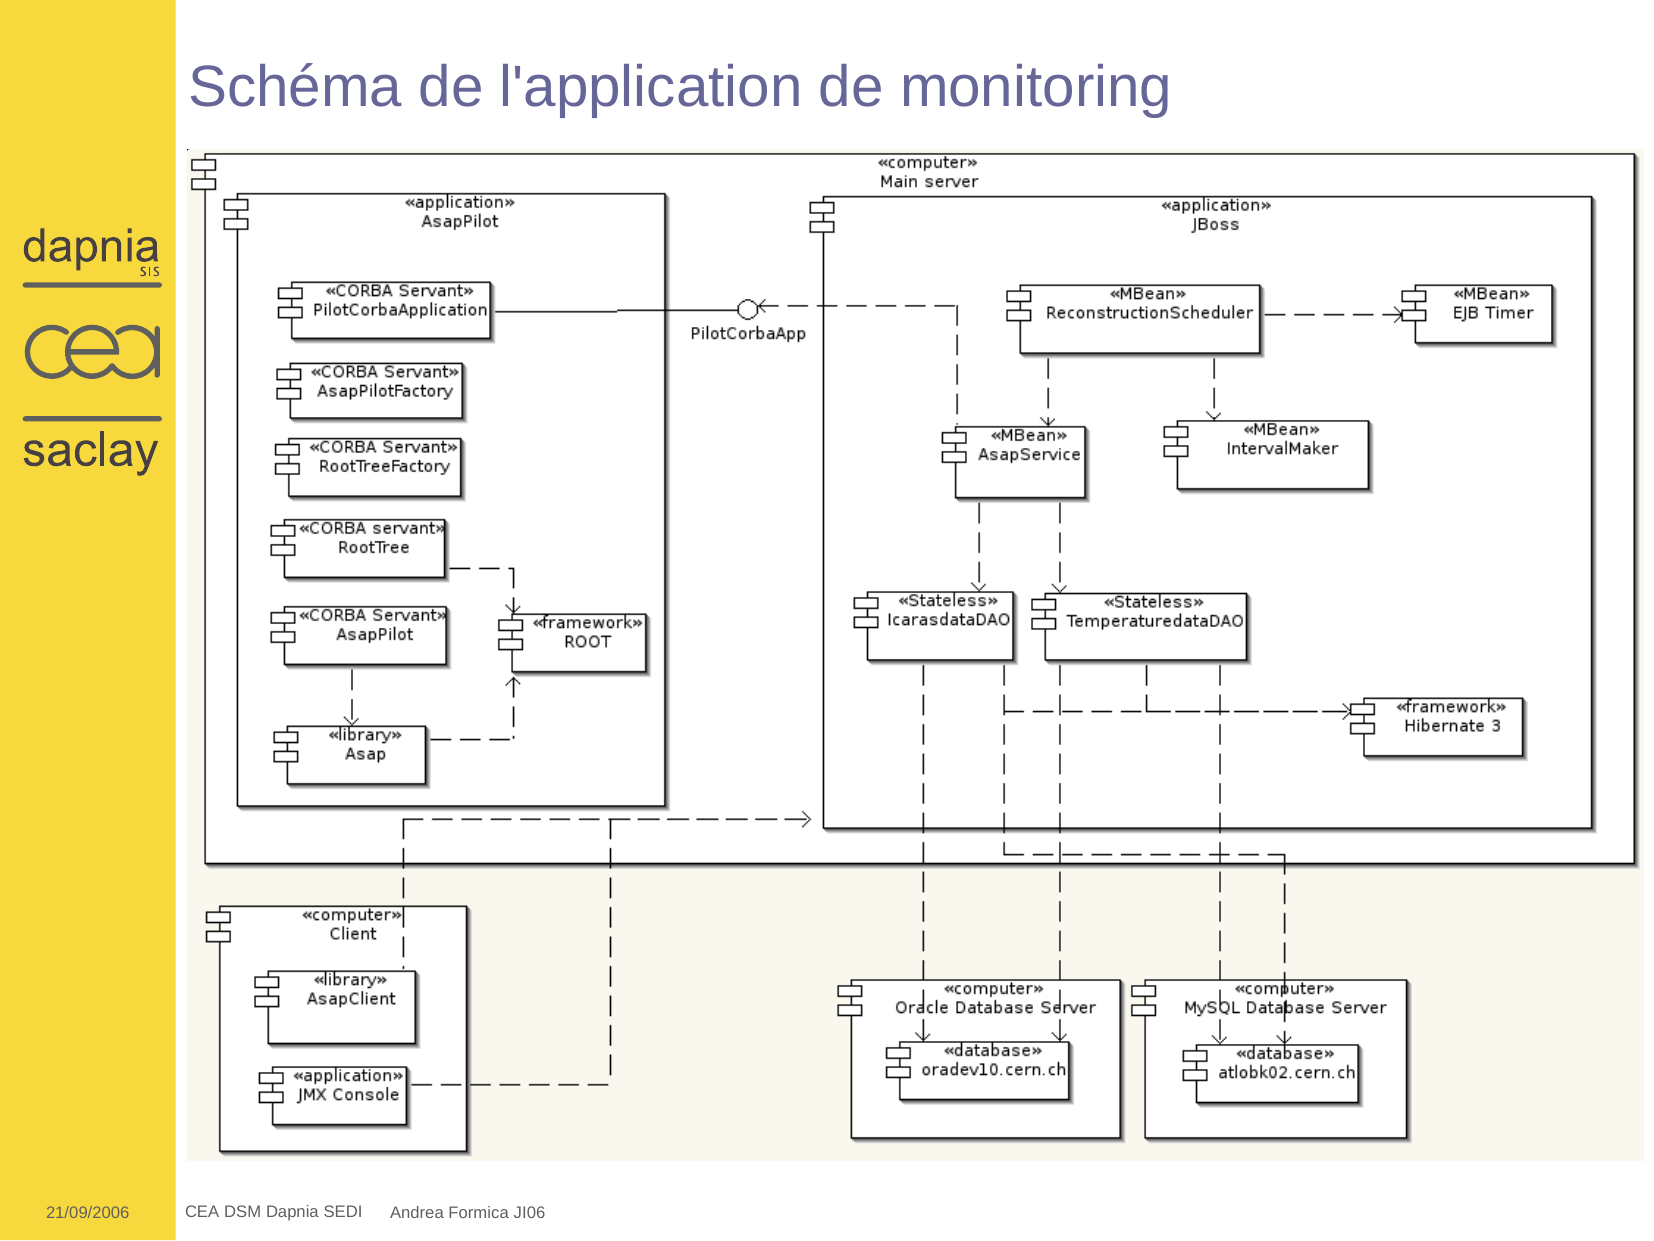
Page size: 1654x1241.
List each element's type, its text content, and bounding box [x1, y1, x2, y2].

picture [187, 149, 1644, 1161]
title Schéma de l'application de monitoring [188, 10, 1654, 162]
